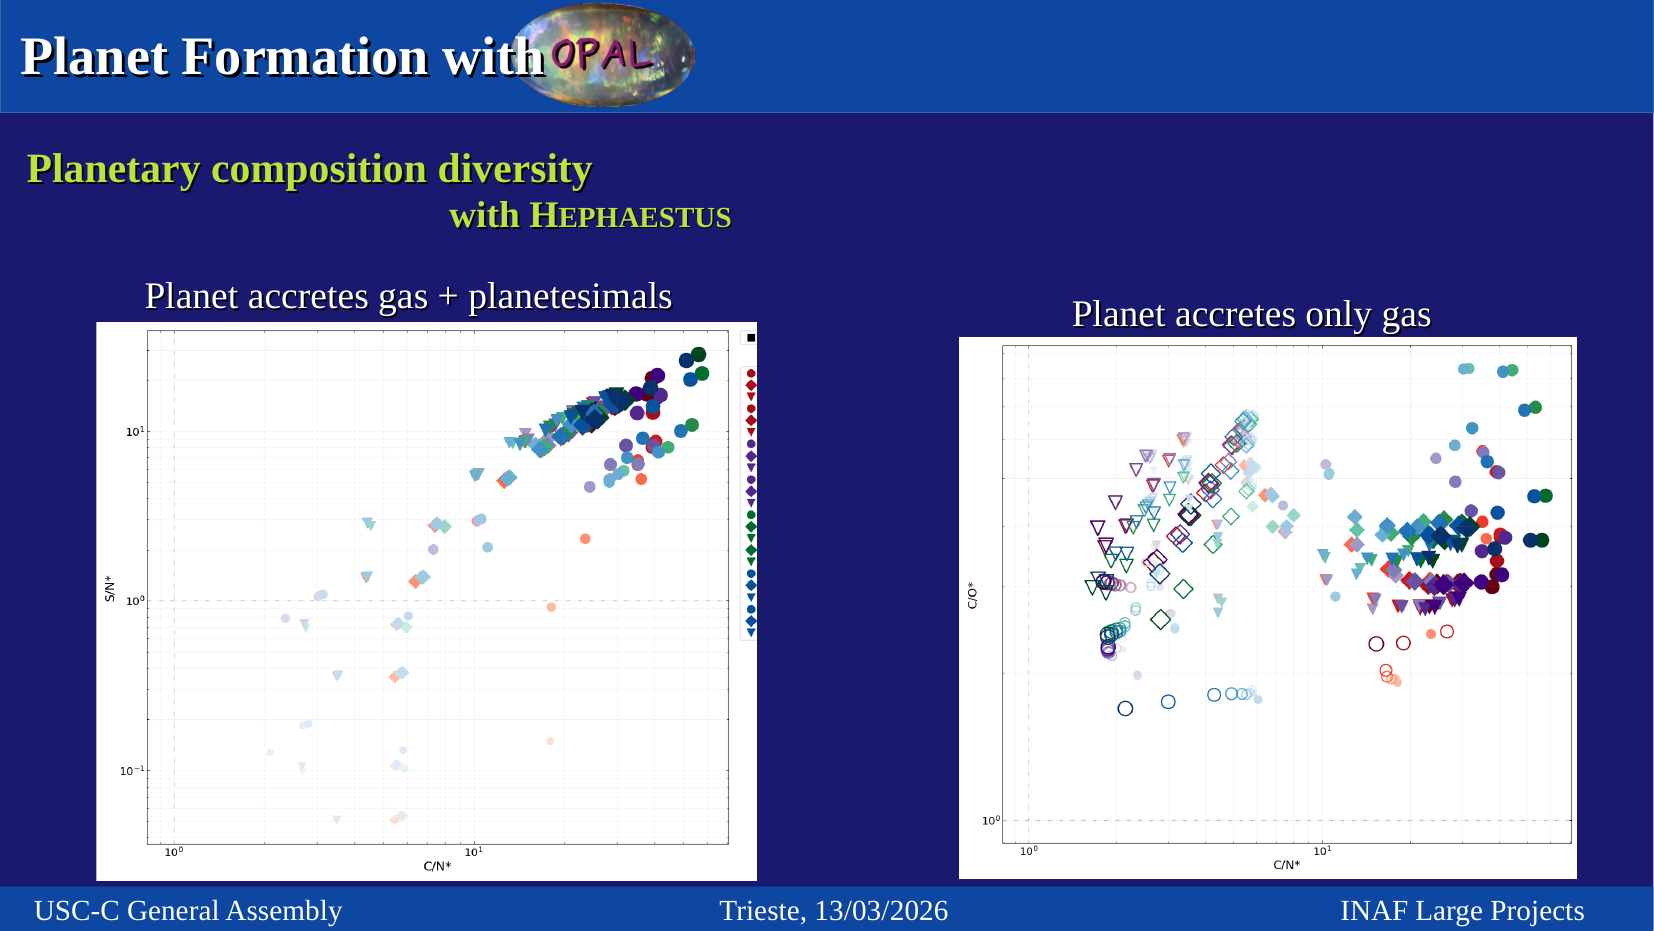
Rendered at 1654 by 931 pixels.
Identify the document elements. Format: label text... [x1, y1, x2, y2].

text_box Planetary composition diversity with HEPHAESTUS [11, 139, 800, 290]
picture [959, 337, 1577, 879]
text_box [1163, 0, 1654, 113]
picture [96, 322, 757, 881]
text_box USC-C General Assembly Trieste, 13/03/2026 INAF Large Projects [0, 888, 1654, 931]
text_box Planet accretes only gas [1056, 286, 1646, 343]
text_box Planet Formation with [5, 0, 1163, 113]
text_box Planet accretes gas + planetesimals [129, 269, 719, 325]
text_box [0, 0, 5, 113]
